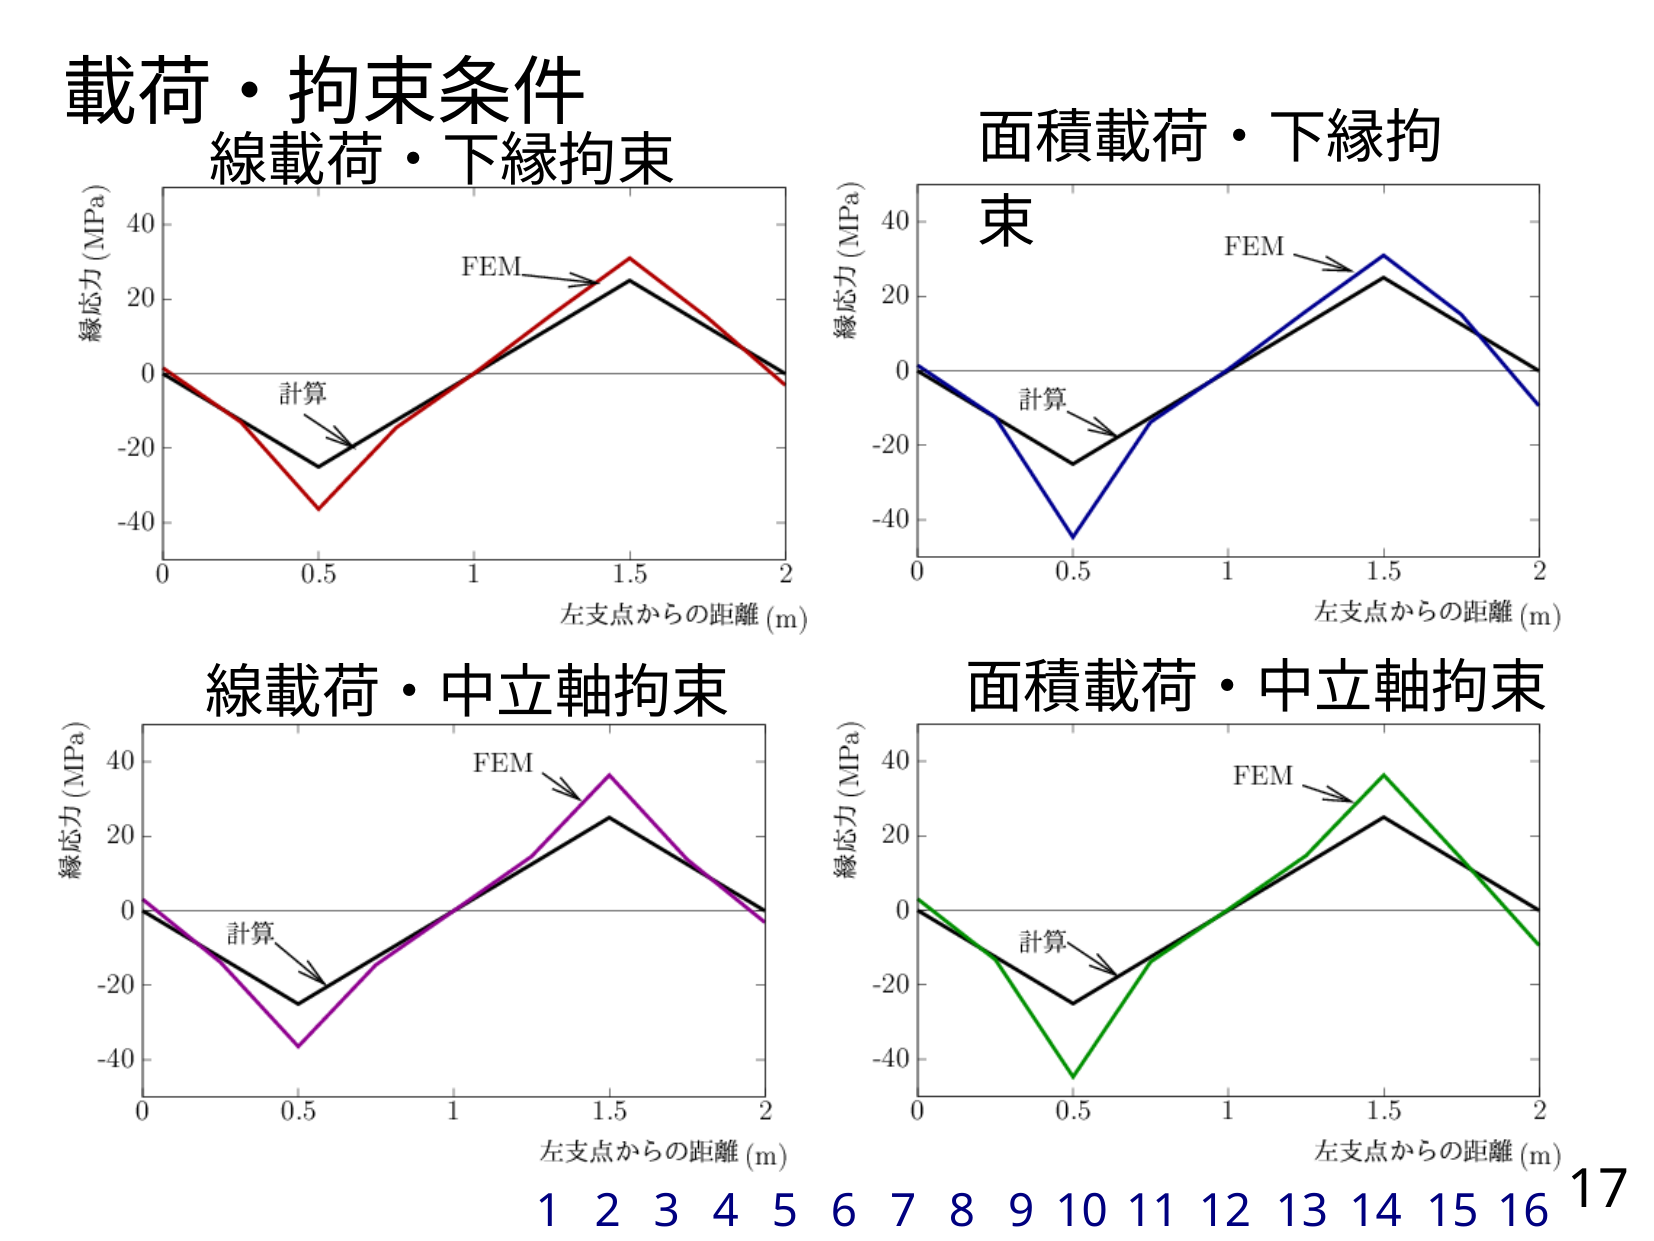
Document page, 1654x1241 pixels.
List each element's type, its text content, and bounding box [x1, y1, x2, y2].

picture [76, 171, 807, 648]
text_box 面積載荷・下縁拘束 [974, 88, 1477, 241]
text_box 8 [946, 1175, 1005, 1238]
text_box 載荷・拘束条件 [59, 29, 591, 226]
text_box 5 [768, 1175, 827, 1238]
picture [828, 699, 1571, 1205]
text_box 16 [1494, 1175, 1557, 1238]
text_box 3 [650, 1175, 709, 1238]
text_box 4 [709, 1175, 768, 1238]
text_box 2 [593, 1175, 650, 1238]
text_box 線載荷・中立軸拘束 [202, 648, 794, 722]
text_box 面積載荷・中立軸拘束 [962, 637, 1554, 790]
text_box 14 [1346, 1175, 1409, 1238]
text_box 線載荷・下縁拘束 [206, 110, 708, 189]
text_box 7 [887, 1175, 946, 1238]
picture [47, 711, 791, 1188]
text_box 13 [1272, 1175, 1335, 1238]
text_box 17 [1564, 1147, 1652, 1223]
text_box 10 [1052, 1175, 1123, 1238]
text_box 6 [827, 1175, 887, 1238]
text_box 15 [1423, 1175, 1486, 1238]
text_box 11 [1123, 1175, 1195, 1238]
picture [822, 155, 1565, 667]
text_box 12 [1195, 1175, 1258, 1238]
text_box 1 [532, 1175, 593, 1238]
text_box 9 [1005, 1175, 1052, 1238]
